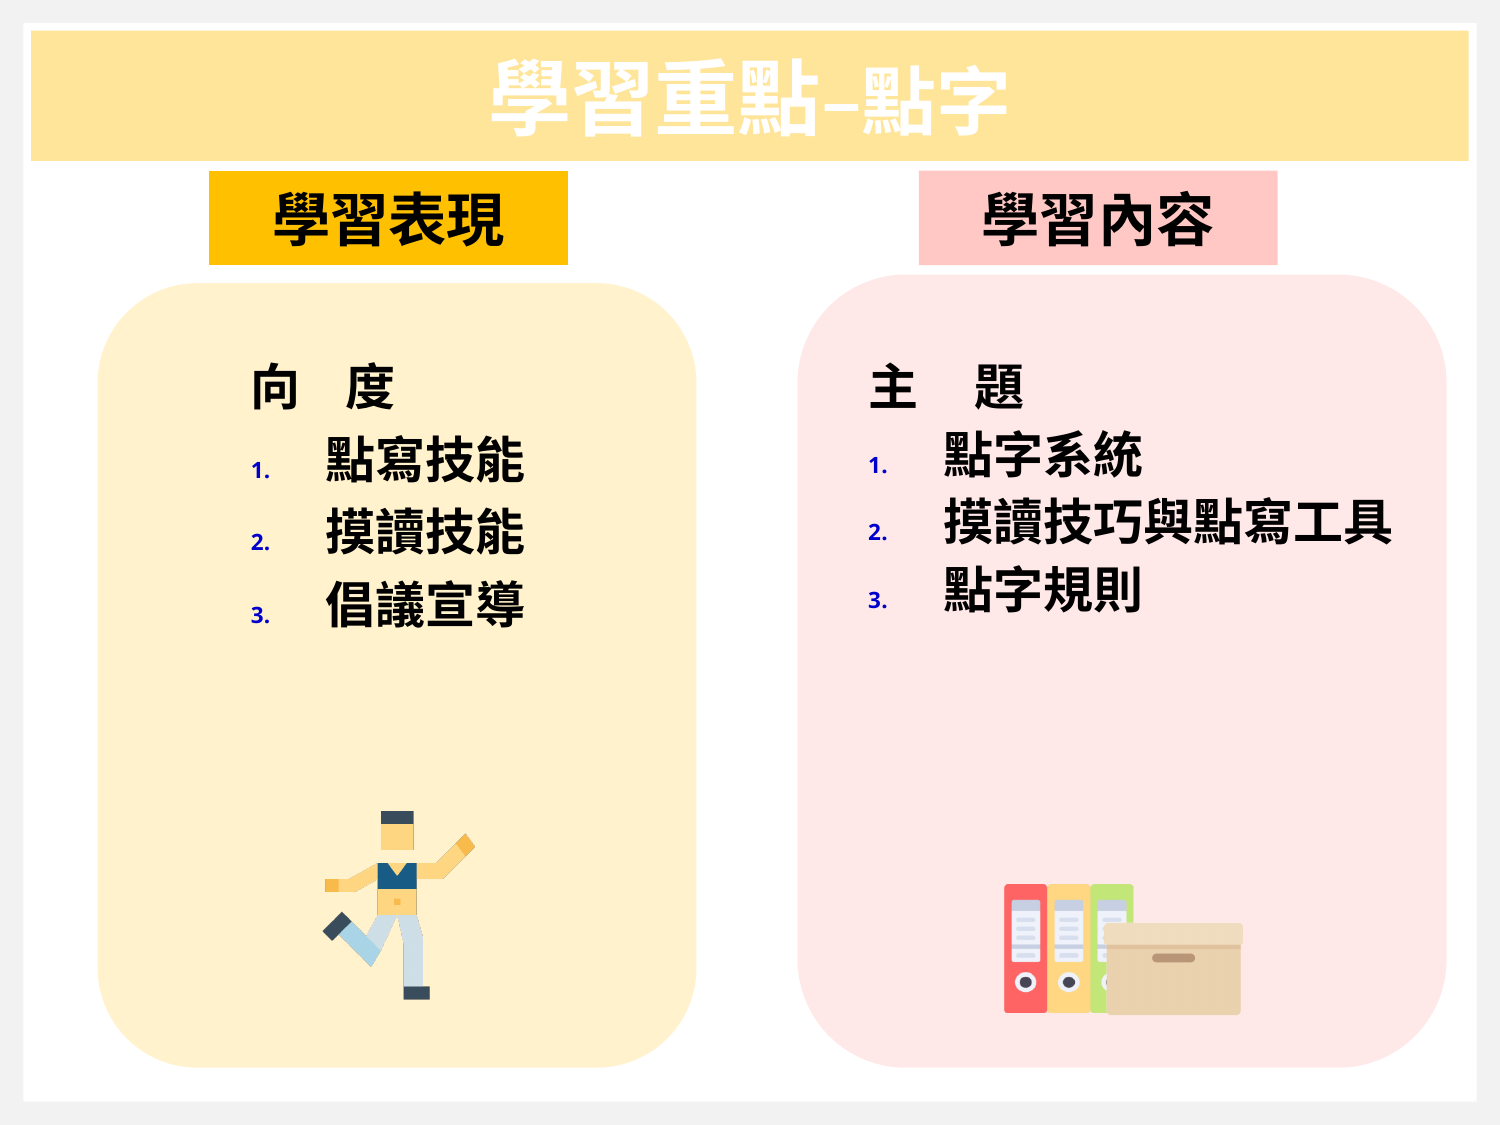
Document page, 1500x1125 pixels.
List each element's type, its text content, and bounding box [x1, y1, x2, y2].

text_box 主 題 點字系統 摸讀技巧與點寫工具 點字規則 [853, 348, 1423, 626]
text_box 學習表現 [209, 171, 568, 265]
text_box 向 度 點寫技能 摸讀技能 倡議宣導 [235, 348, 541, 641]
picture [999, 884, 1243, 1033]
picture [293, 801, 501, 1009]
text_box 學習內容 [919, 171, 1278, 265]
text_box 學習重點–點字 [31, 30, 1469, 161]
text_box [97, 283, 697, 1068]
text_box [797, 274, 1447, 1068]
